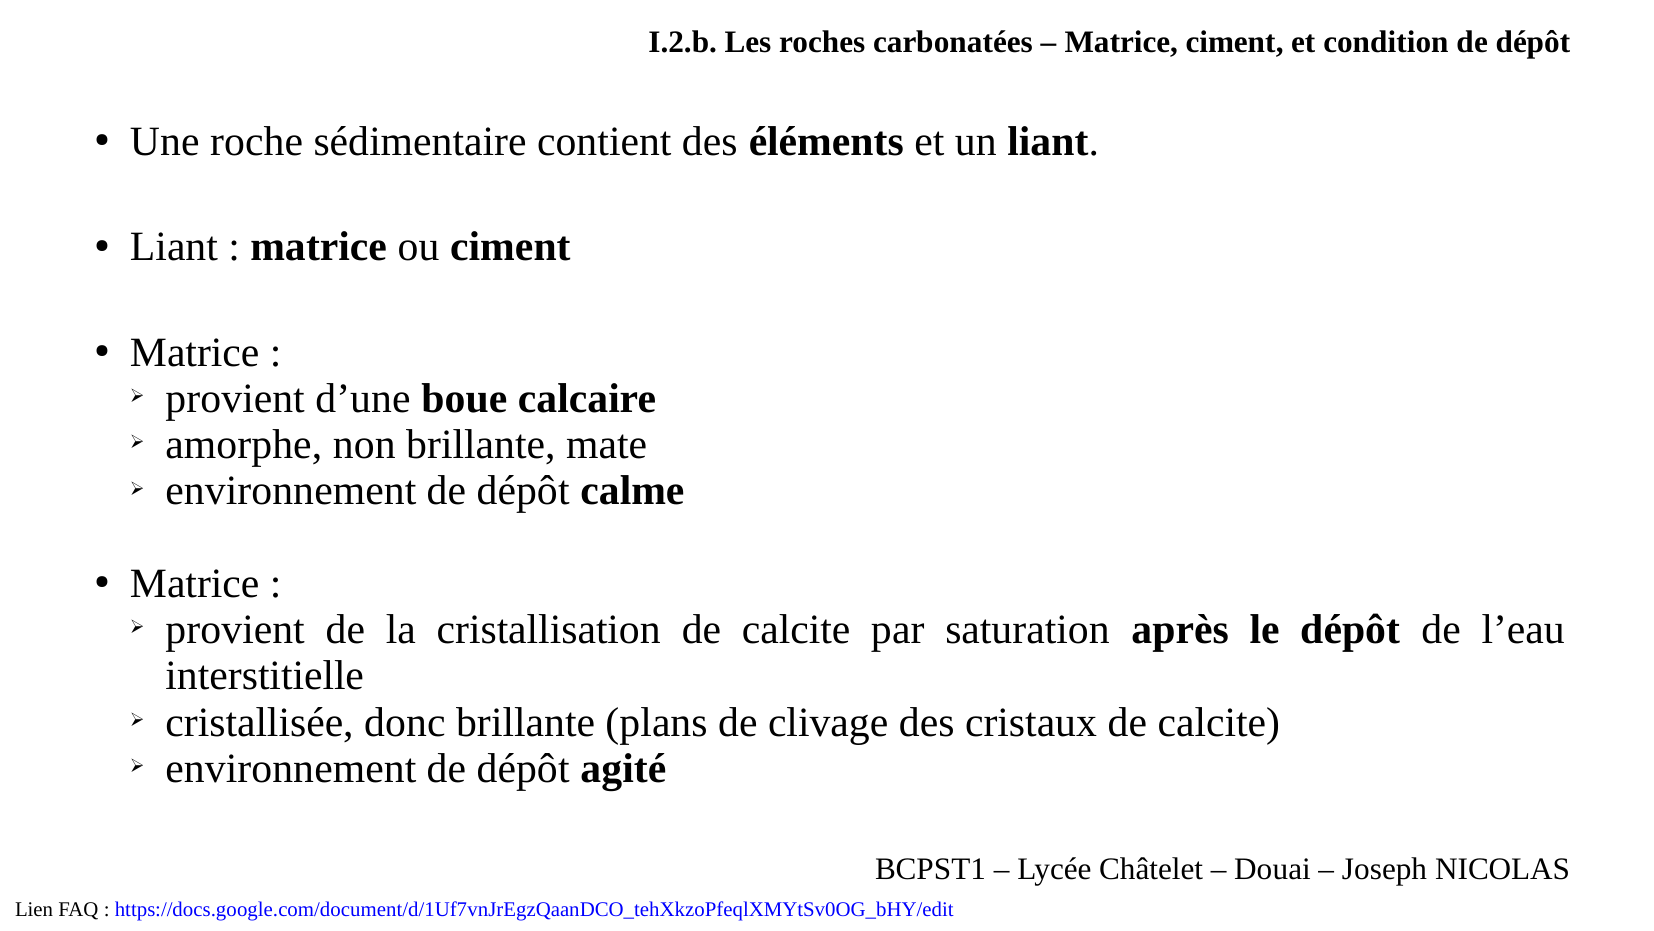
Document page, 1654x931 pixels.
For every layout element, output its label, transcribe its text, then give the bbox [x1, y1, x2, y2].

text_box I.2.b. Les roches carbonatées – Matrice, ciment, et condition de dépôt [637, 5, 1572, 78]
text_box Lien FAQ : https://docs.google.com/document/d/1Uf7vnJrEgzQaanDCO_tehXkzoPfeqlXMYtSv0OG_bHY/edit [0, 897, 993, 931]
text_box BCPST1 – Lycée Châtelet – Douai – Joseph NICOLAS [637, 838, 1571, 905]
text_box Une roche sédimentaire contient des éléments et un liant. Liant : matrice ou ciment Matrice : provient d’une boue calcaire amorphe, non brillante, mate environnement de dépôt calme Matrice : provient de la cristallisation de calcite par saturation après le dépôt de l’eau interstitielle cristallisée, donc brillante (plans de clivage des cristaux de calcite) environnement de dépôt agité [94, 118, 1595, 838]
